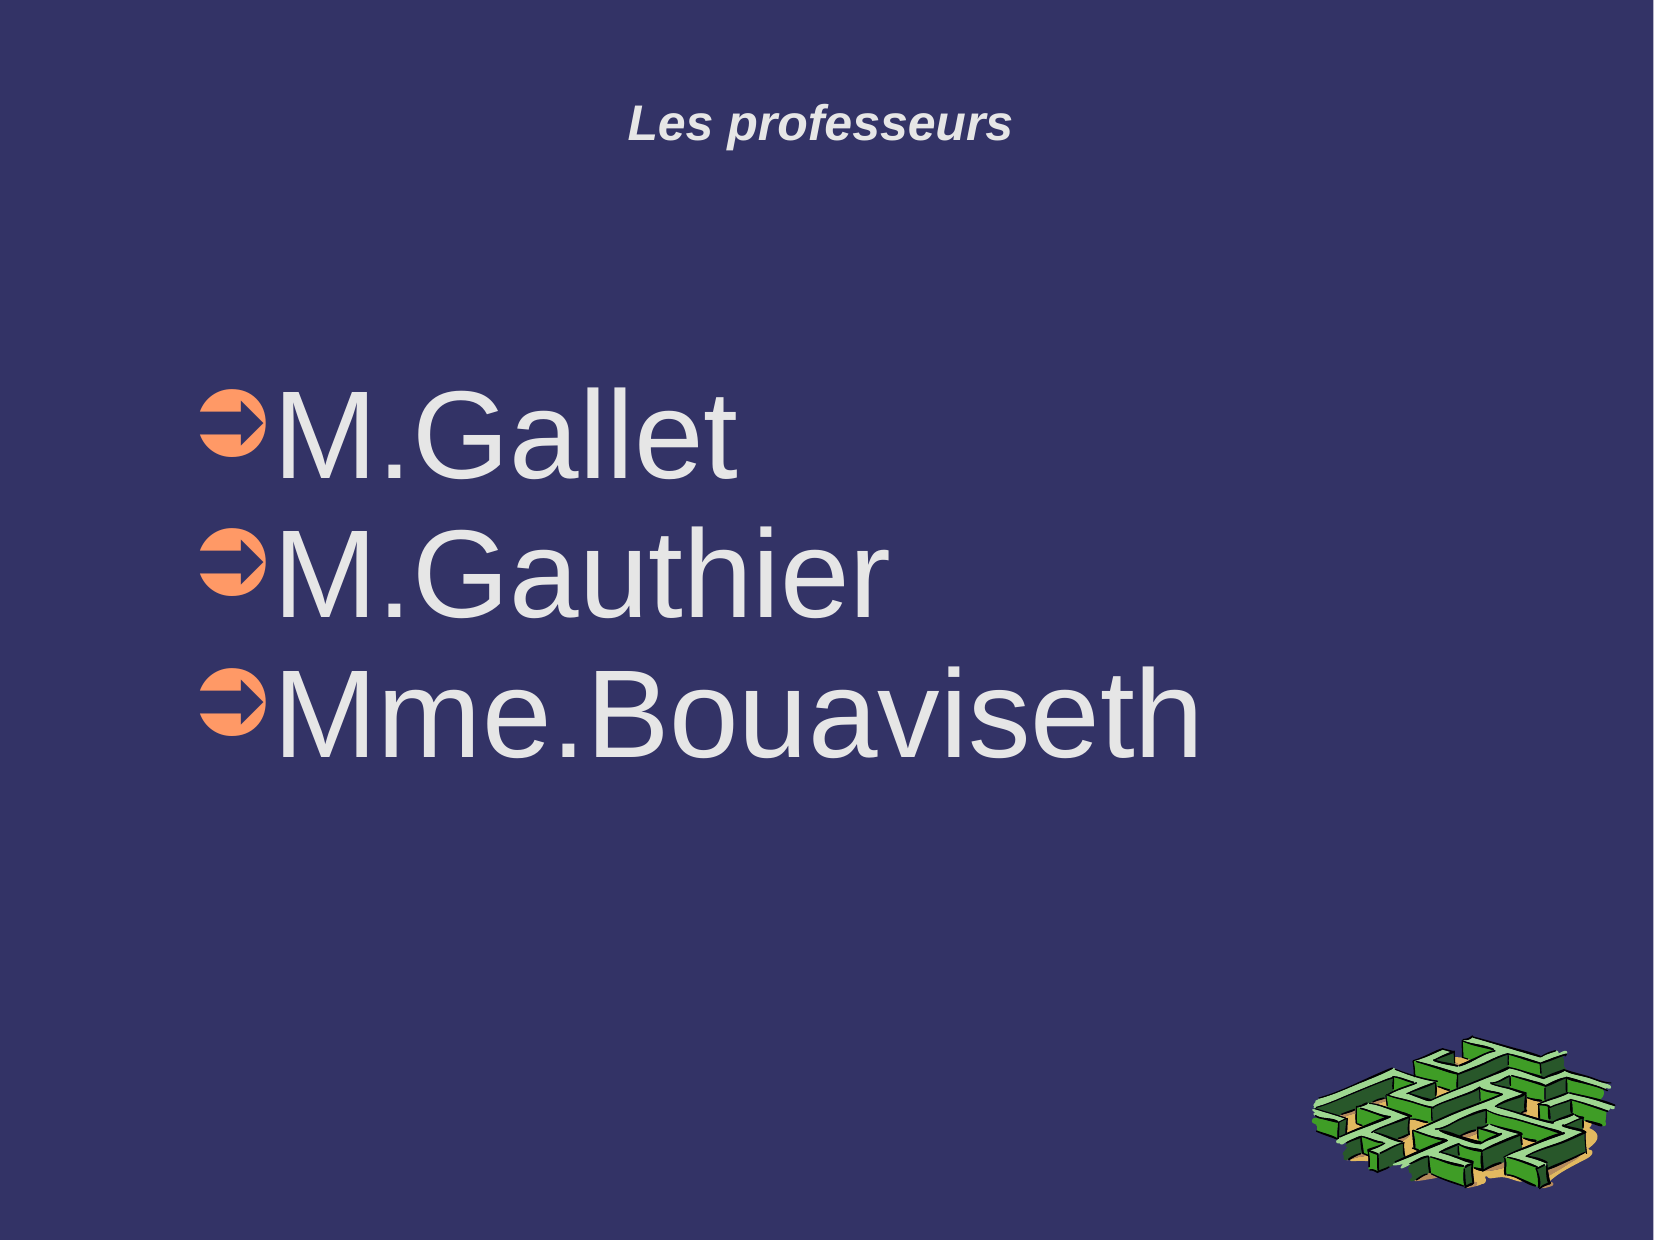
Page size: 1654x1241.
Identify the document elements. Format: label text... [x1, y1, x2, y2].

list M.Gallet M.Gauthier Mme.Bouaviseth [178, 364, 1570, 1147]
title Les professeurs [121, 19, 1534, 227]
